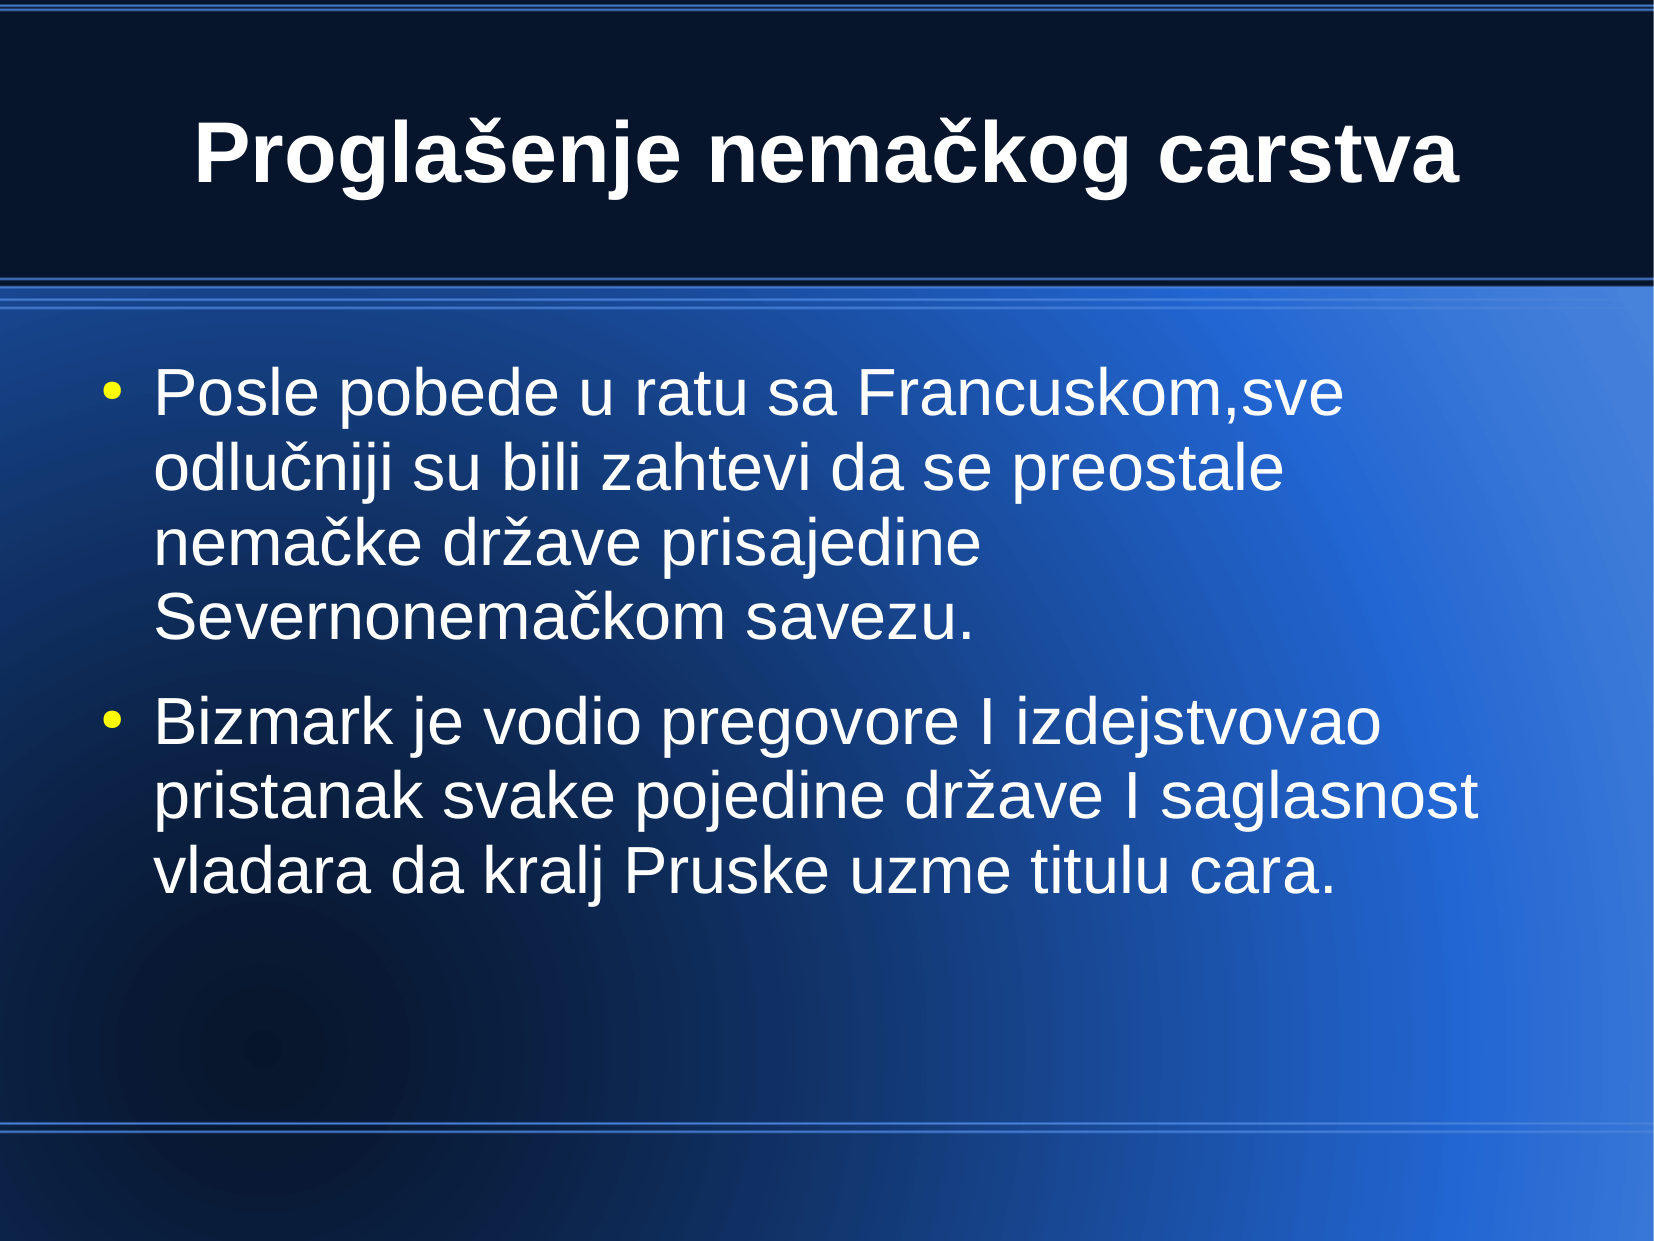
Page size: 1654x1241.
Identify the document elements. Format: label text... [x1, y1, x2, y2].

picture [0, 0, 1654, 1241]
list Posle pobede u ratu sa Francuskom,sve odlučniji su bili zahtevi da se preostale nemačke države prisajedine Severnonemačkom savezu. Bizmark je vodio pregovore I izdejstvovao pristanak svake pojedine države I saglasnost vladara da kralj Pruske uzme titulu cara. [82, 355, 1571, 1075]
title Proglašenje nemačkog carstva [82, 49, 1571, 257]
